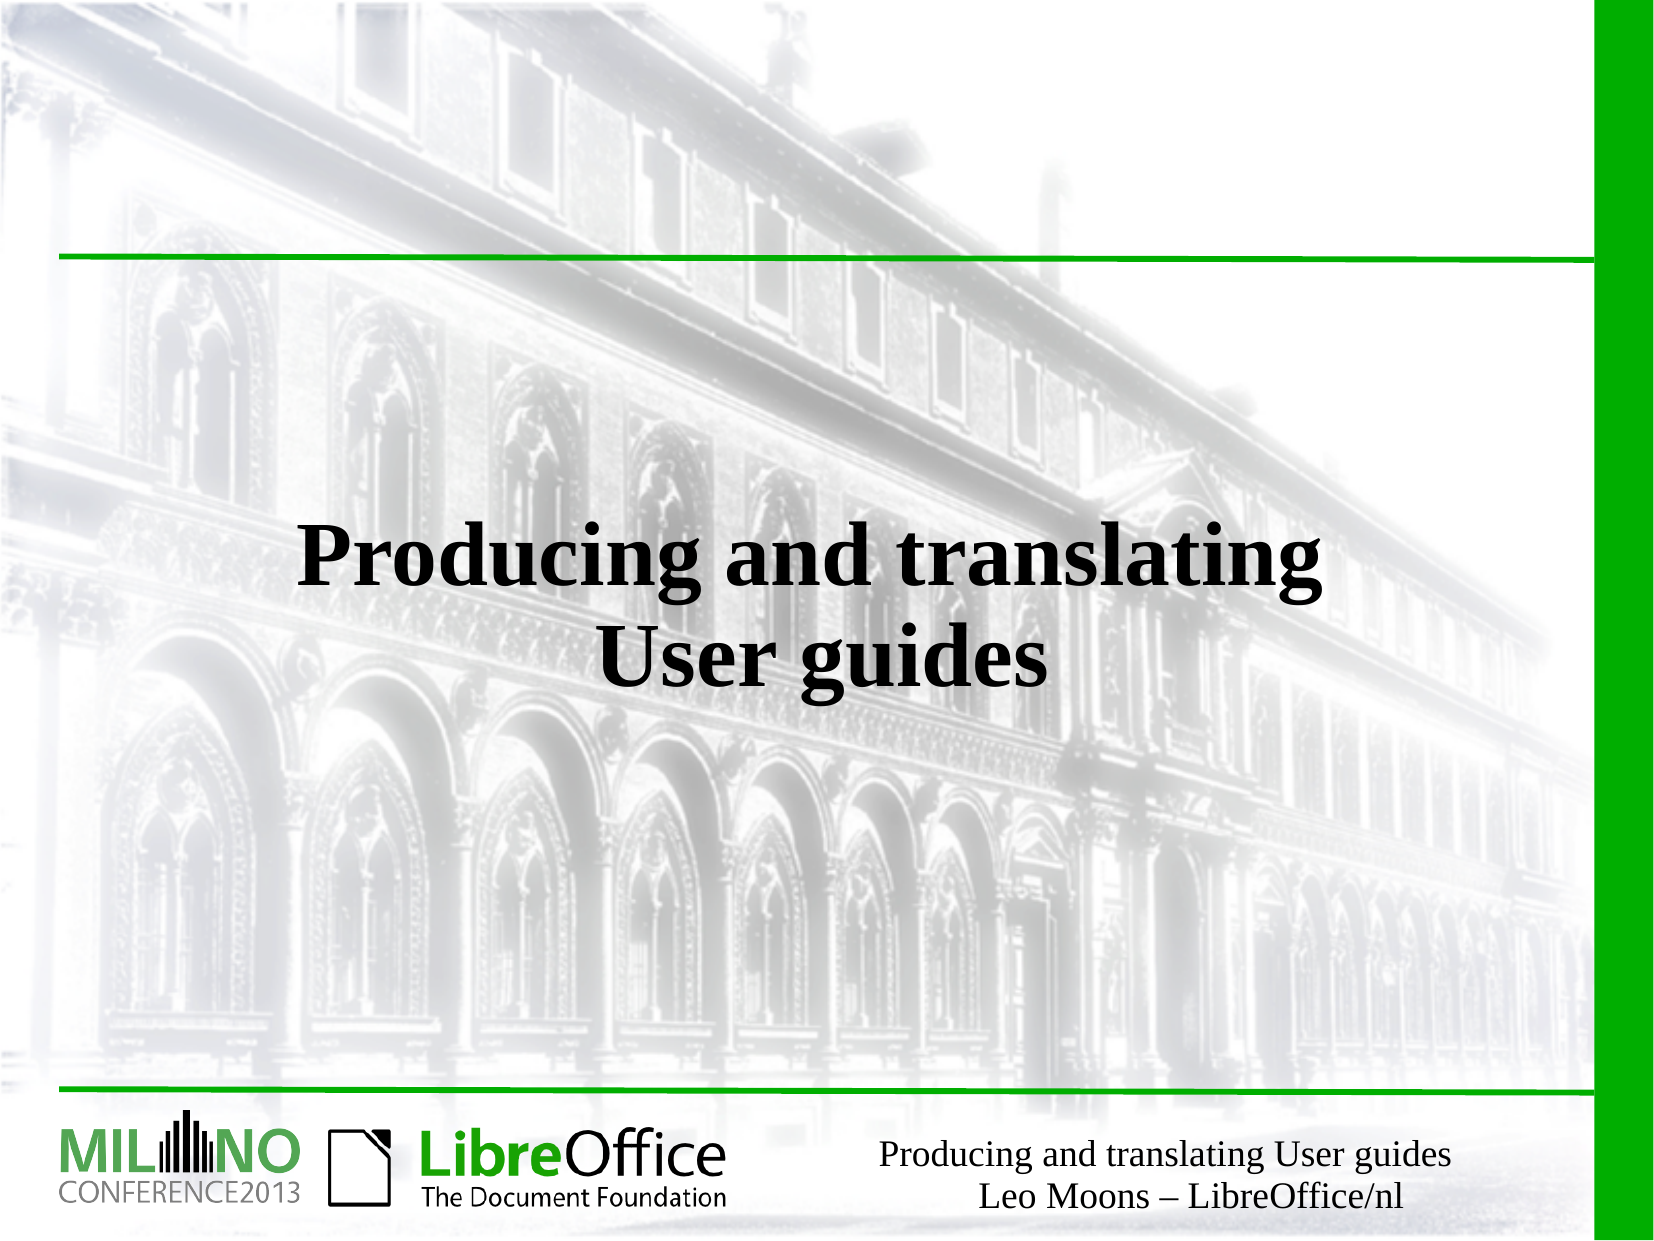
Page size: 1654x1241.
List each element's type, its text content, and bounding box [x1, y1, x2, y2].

subtitle Producing and translating User guides [78, 245, 1567, 965]
text_box Producing and translating User guides Leo Moons – LibreOffice/nl [863, 1125, 1519, 1224]
picture [0, 1, 1594, 1241]
